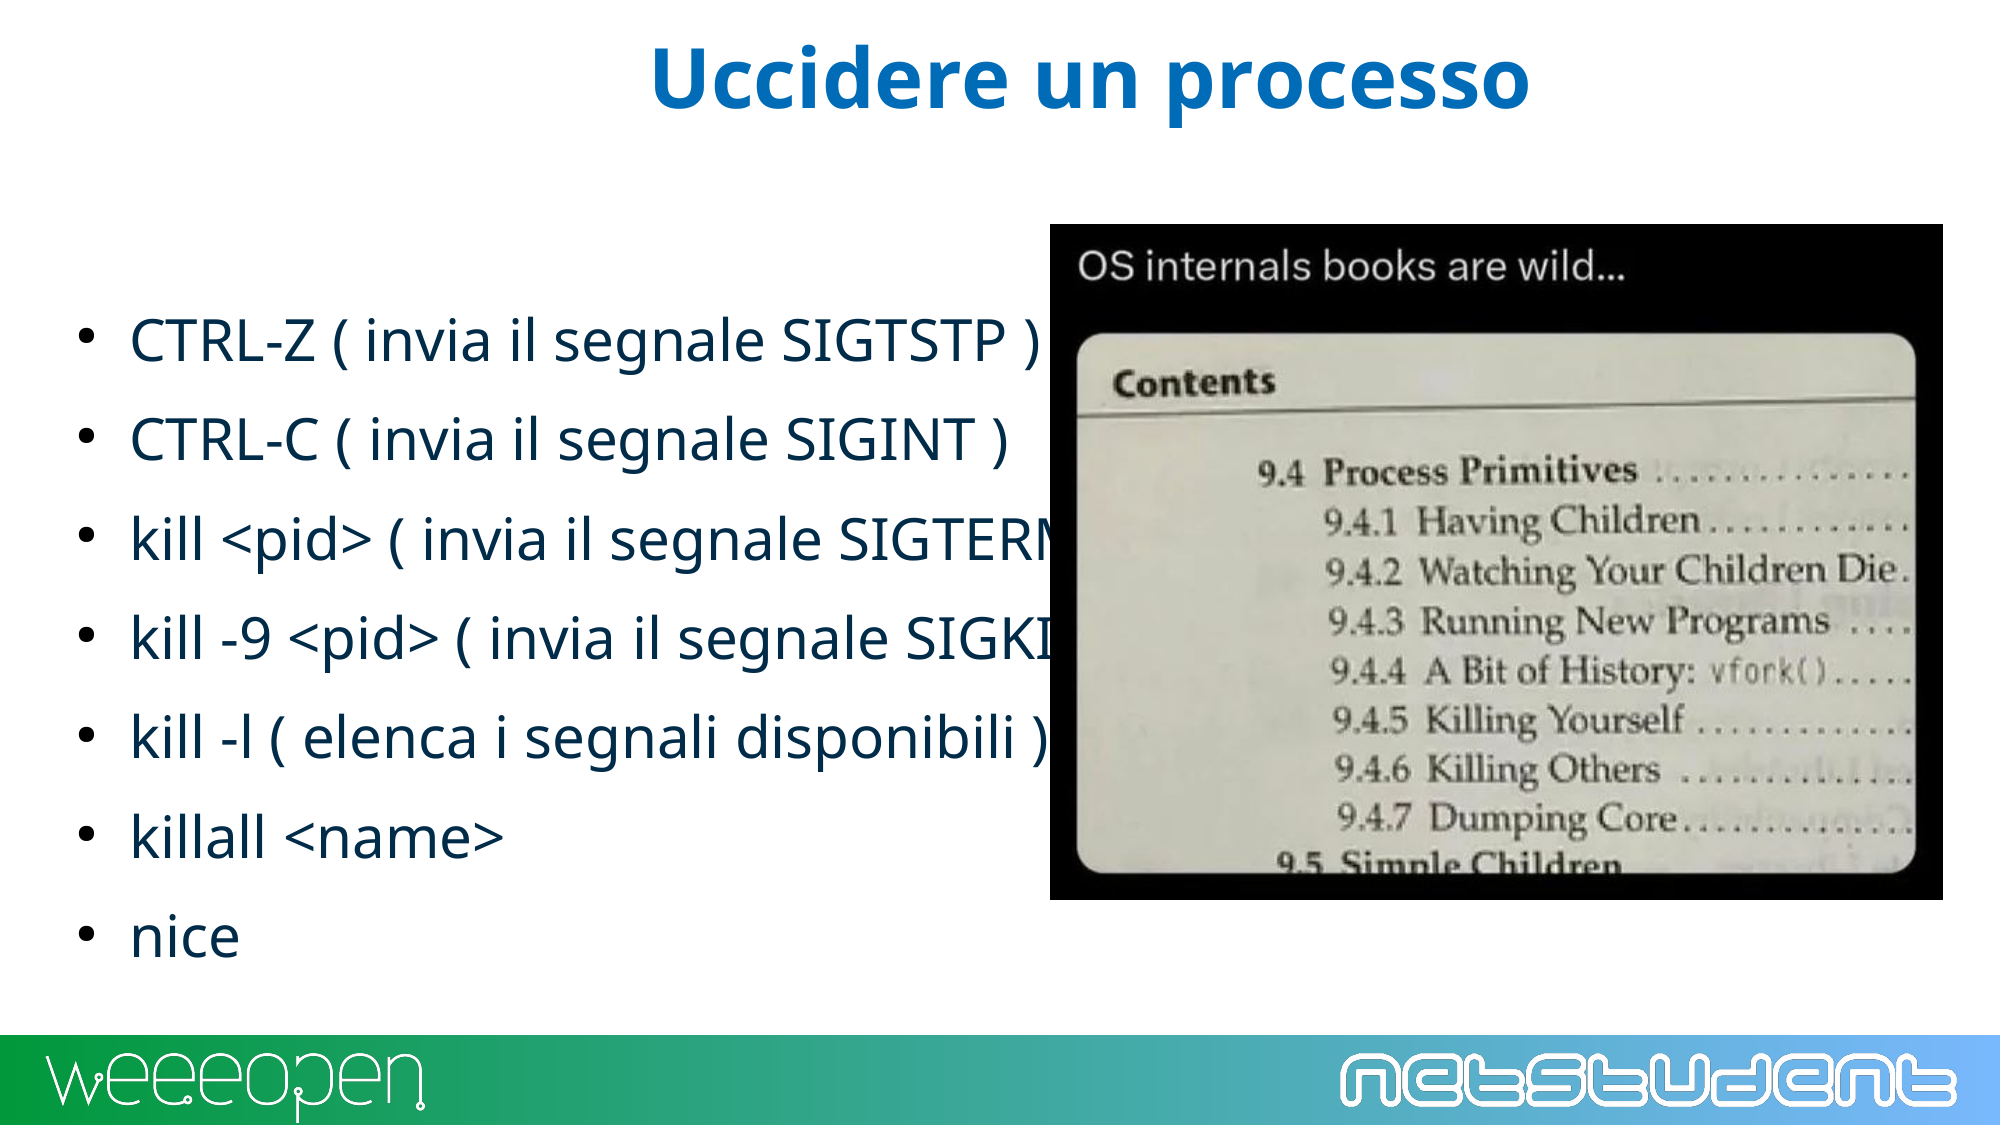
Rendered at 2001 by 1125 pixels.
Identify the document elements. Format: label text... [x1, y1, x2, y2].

text_box ● [76, 325, 103, 352]
text_box CTRL-C ( invia il segnale SIGINT ) [129, 398, 844, 472]
picture [1340, 1053, 1957, 1107]
text_box killall <name> [129, 796, 426, 871]
text_box ● [76, 823, 103, 850]
text_box nice [129, 895, 220, 970]
text_box ● [76, 624, 103, 651]
text_box CTRL-Z ( invia il segnale SIGTSTP ) [129, 298, 883, 373]
picture [1050, 224, 1943, 901]
text_box kill -l ( elenca i segnali disponibili ) [129, 696, 870, 771]
text_box Uccidere un processo [648, 19, 1368, 126]
text_box [0, 0, 2000, 1125]
text_box ● [76, 425, 103, 452]
picture [45, 1053, 425, 1123]
text_box ● [76, 922, 103, 950]
text_box kill -9 <pid> ( invia il segnale SIGKILL ) [129, 597, 950, 671]
text_box ● [76, 524, 103, 551]
text_box ● [76, 723, 103, 751]
text_box kill <pid> ( invia il segnale SIGTERM ) [129, 497, 915, 572]
